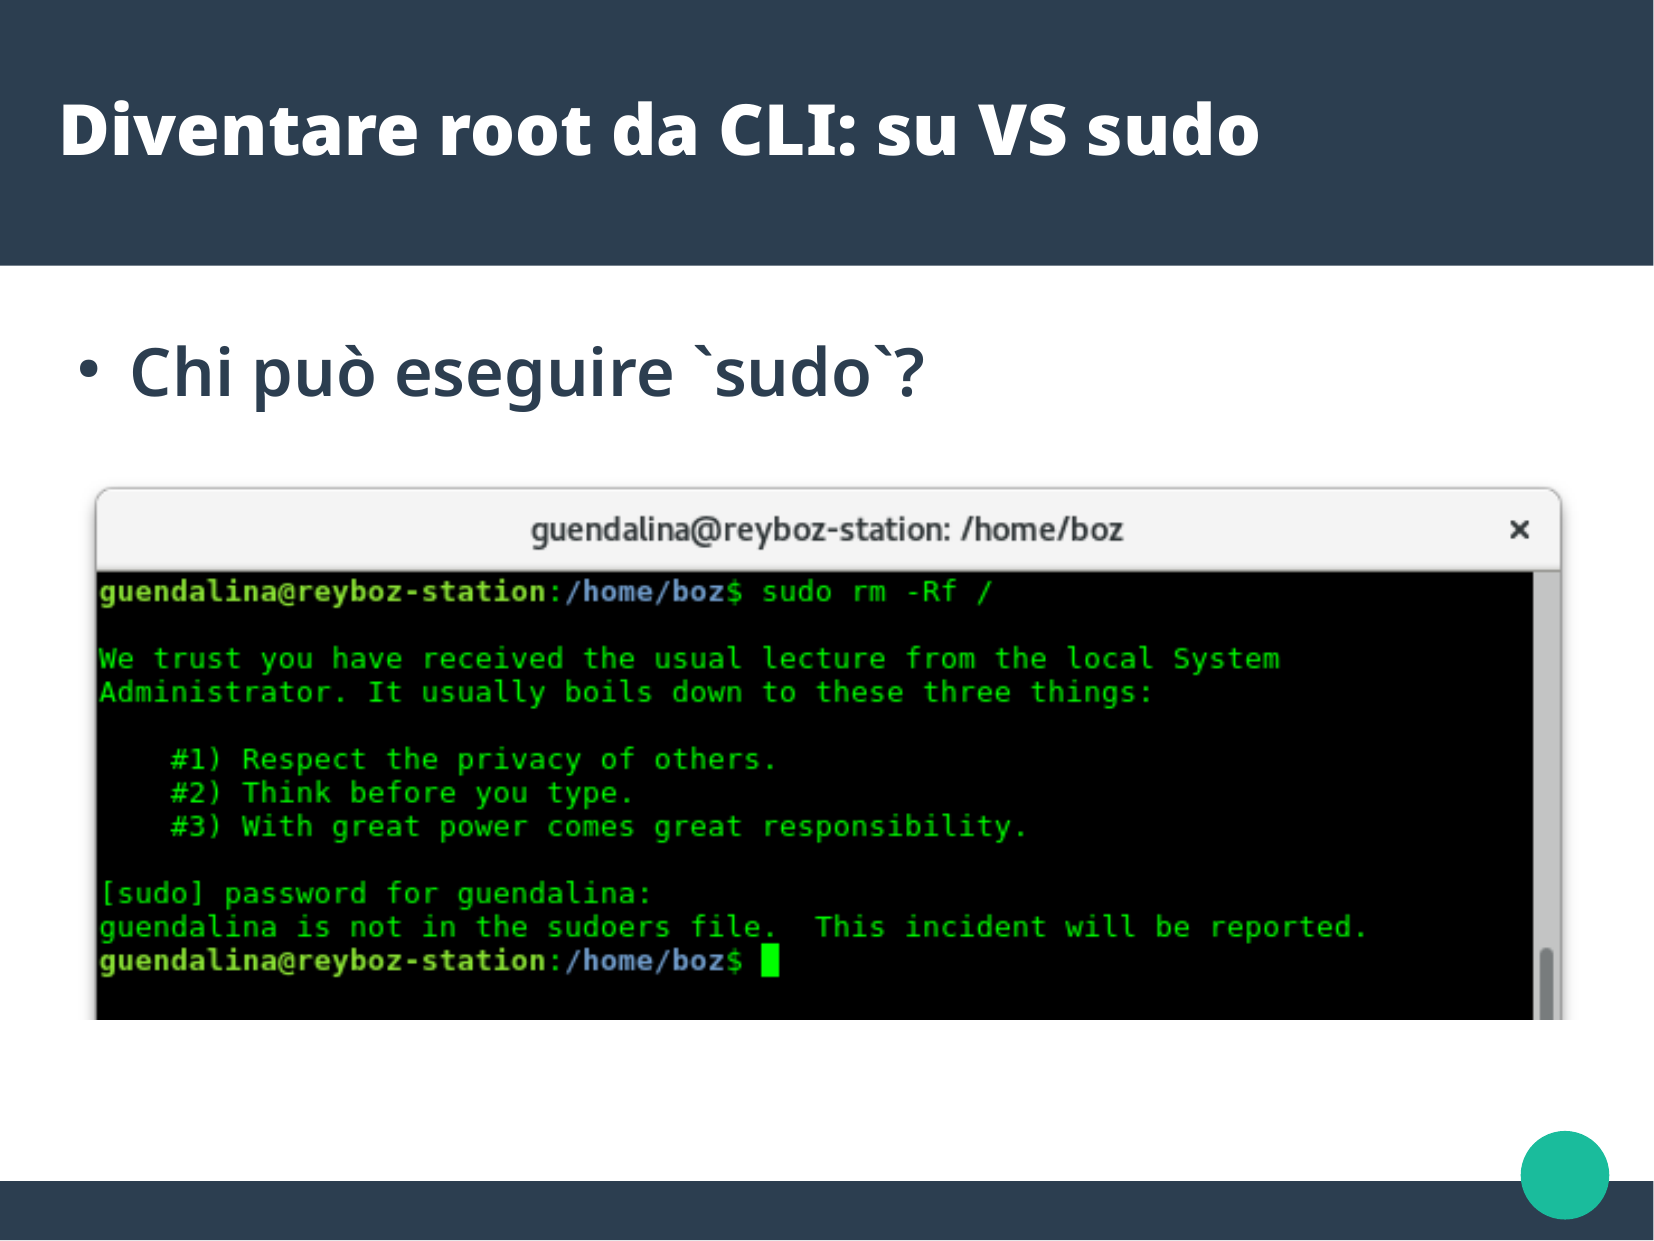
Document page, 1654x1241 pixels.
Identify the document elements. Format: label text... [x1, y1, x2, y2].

list Chi può eseguire `sudo`? [59, 324, 1595, 1152]
picture [75, 472, 1583, 1021]
title Diventare root da CLI: su VS sudo [59, 49, 1595, 207]
